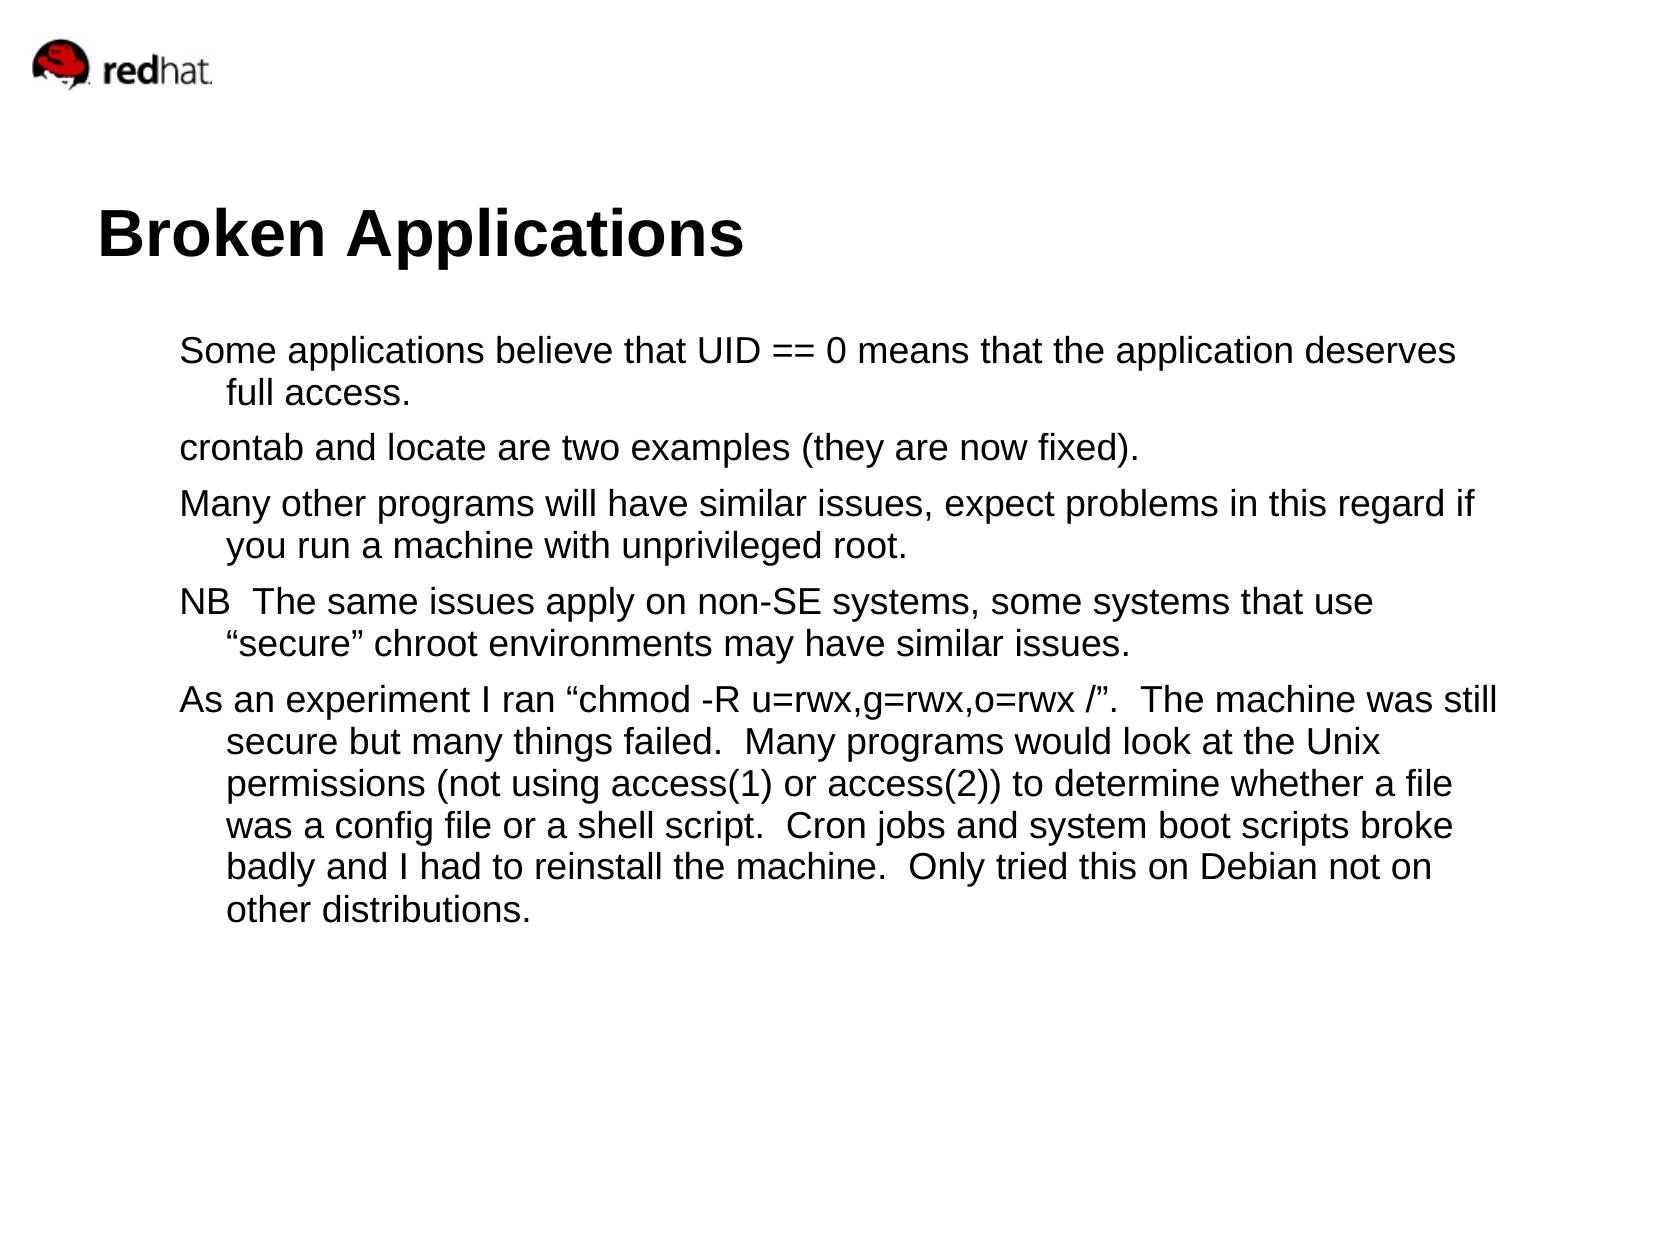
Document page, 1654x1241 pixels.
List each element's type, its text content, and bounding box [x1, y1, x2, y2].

list Some applications believe that UID == 0 means that the application deserves full access. crontab and locate are two examples (they are now fixed). Many other programs will have similar issues, expect problems in this regard if you run a machine with unprivileged root. NB The same issues apply on non-SE systems, some systems that use “secure” chroot environments may have similar issues. As an experiment I ran “chmod -R u=rwx,g=rwx,o=rwx /”. The machine was still secure but many things failed. Many programs would look at the Unix permissions (not using access(1) or access(2)) to determine whether a file was a config file or a shell script. Cron jobs and system boot scripts broke badly and I had to reinstall the machine. Only tried this on Debian not on other distributions. [104, 329, 1510, 1109]
picture [31, 37, 212, 98]
title Broken Applications [79, 159, 1485, 308]
